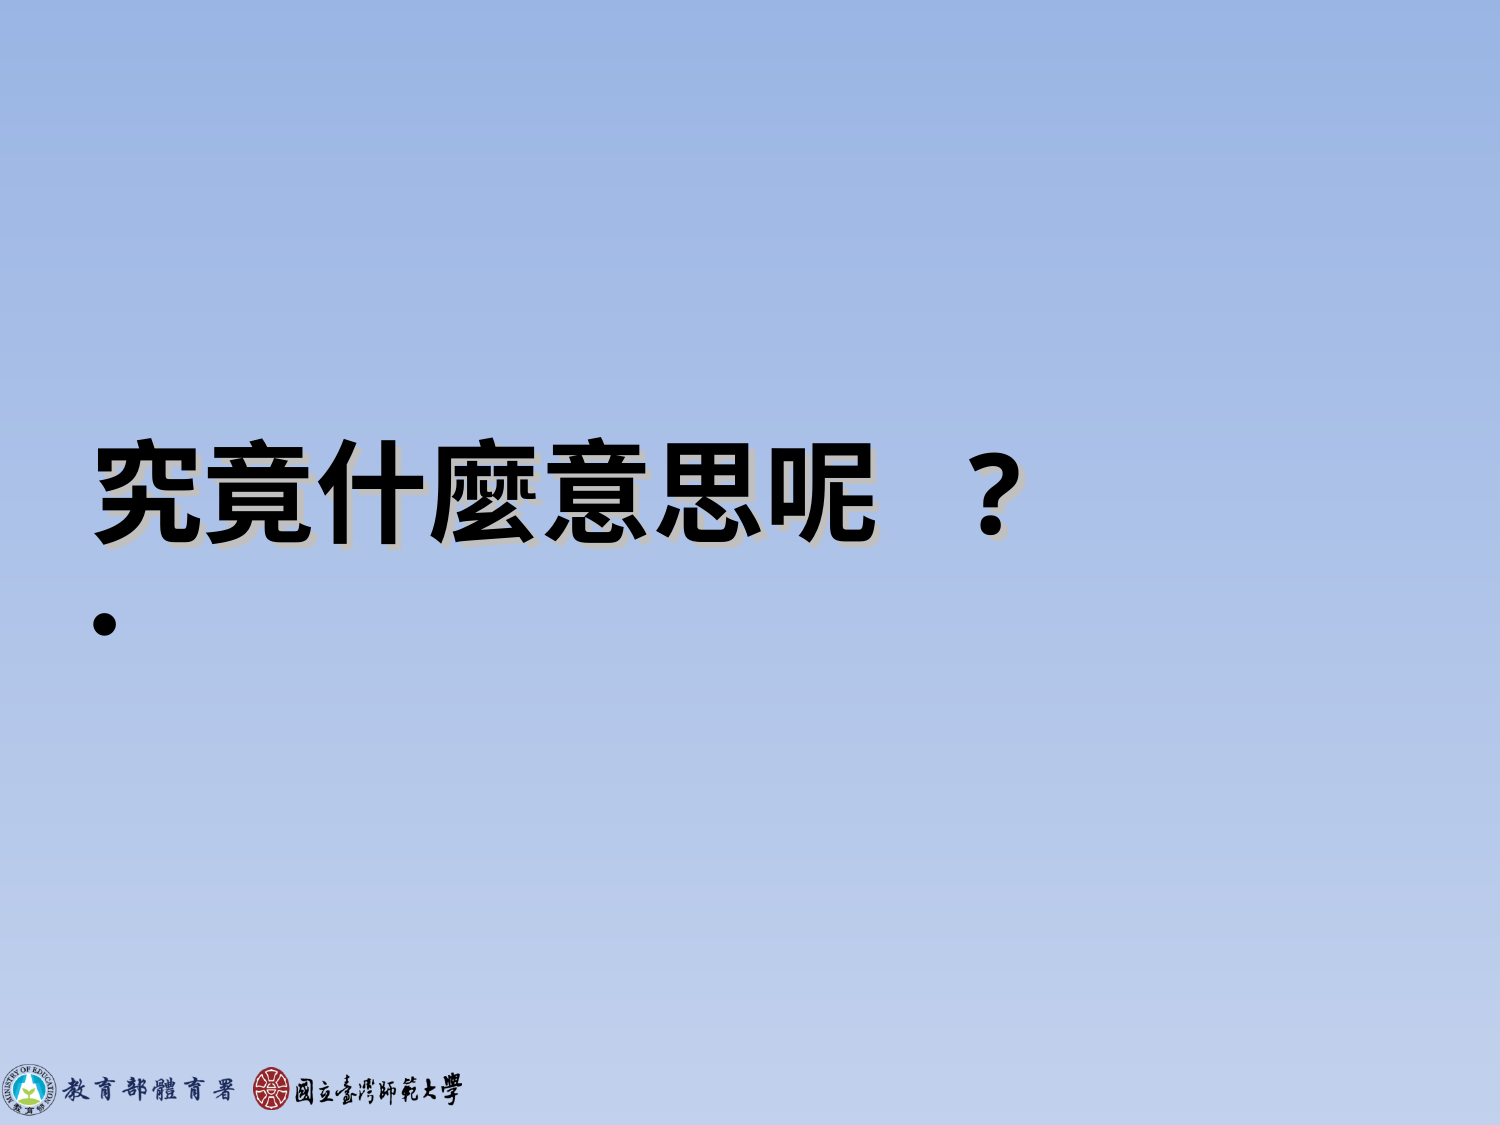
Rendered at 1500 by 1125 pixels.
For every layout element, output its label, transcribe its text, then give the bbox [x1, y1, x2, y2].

list 究竟什麼意思呢 ? [75, 262, 1426, 1005]
